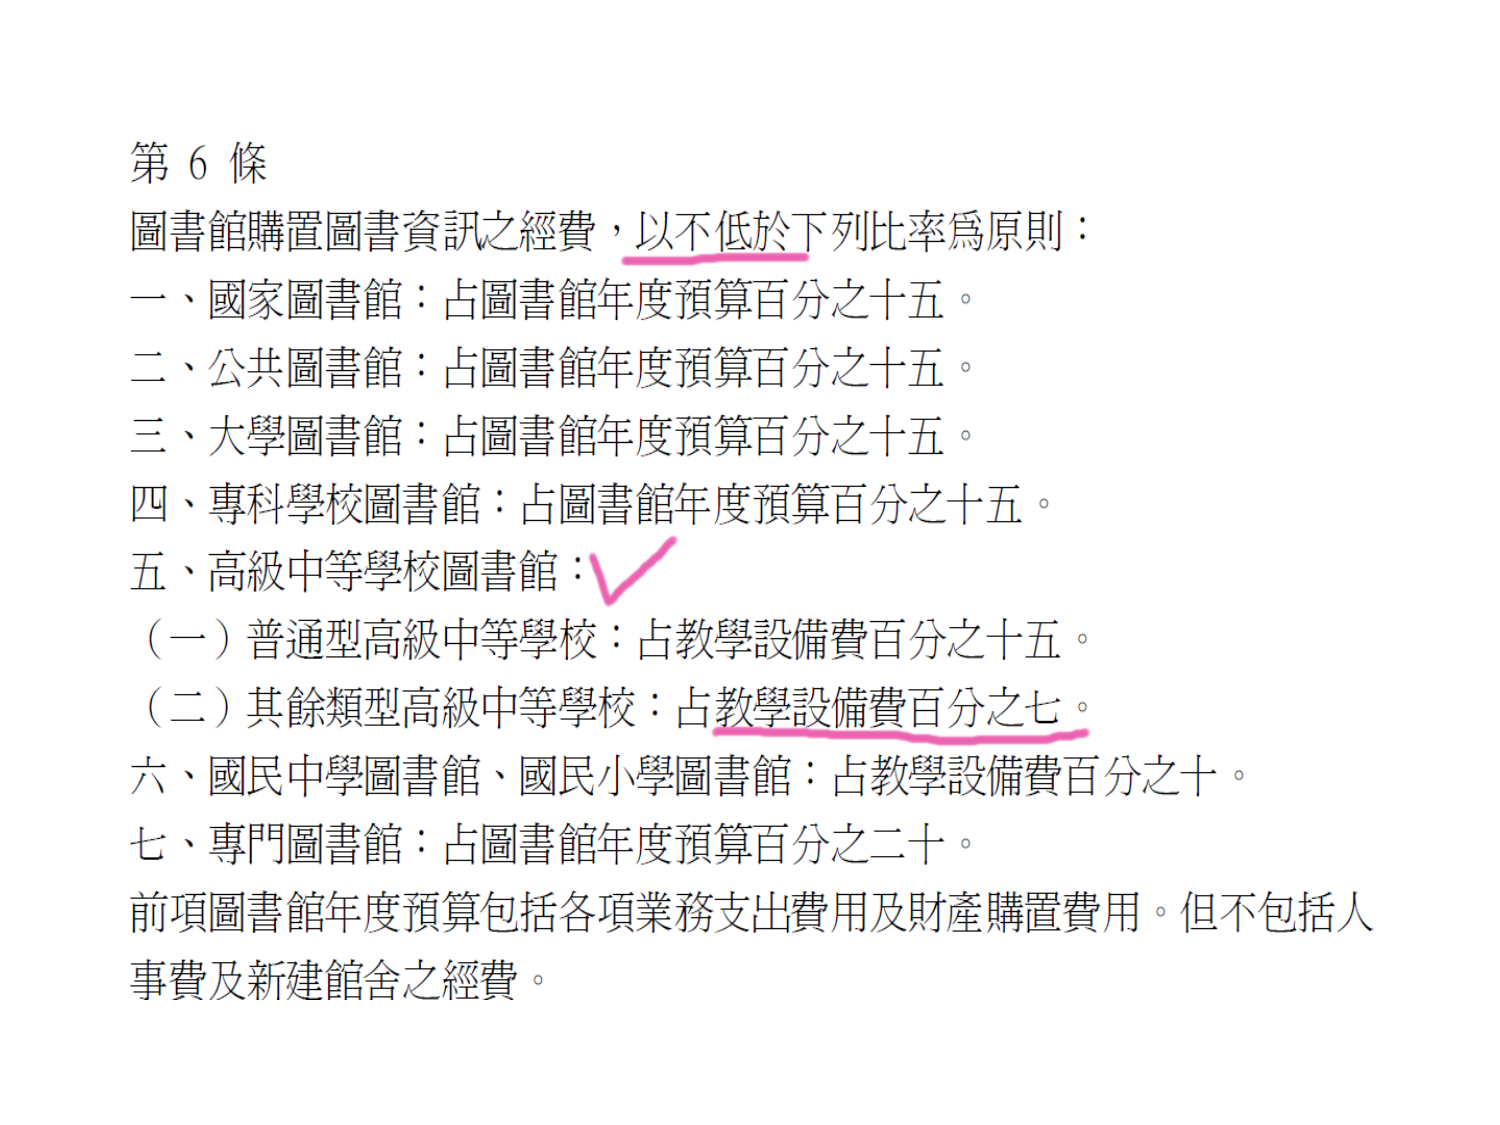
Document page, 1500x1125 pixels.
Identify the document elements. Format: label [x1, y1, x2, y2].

picture [81, 113, 1419, 1000]
